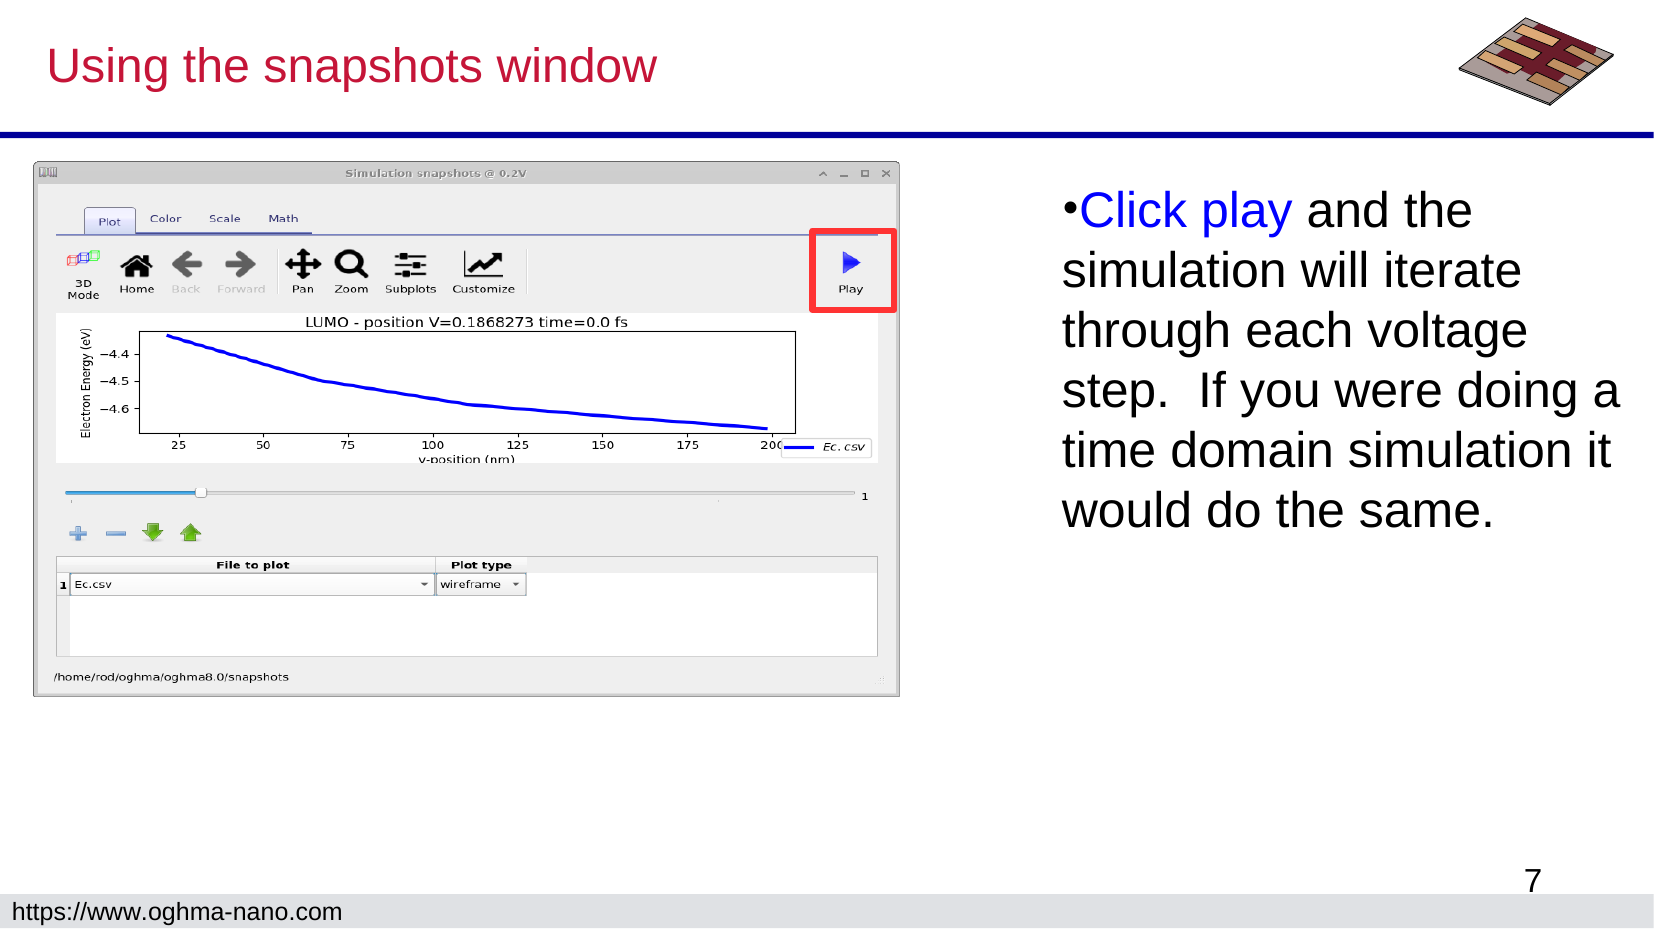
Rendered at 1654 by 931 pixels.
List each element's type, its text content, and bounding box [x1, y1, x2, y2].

picture [33, 161, 900, 697]
text_box <number> [1509, 852, 1654, 911]
text_box Click play and the simulation will iterate through each voltage step. If you were doing a time domain simulation it would do the same. [1047, 170, 1651, 716]
title Using the snapshots window [31, 22, 1255, 109]
